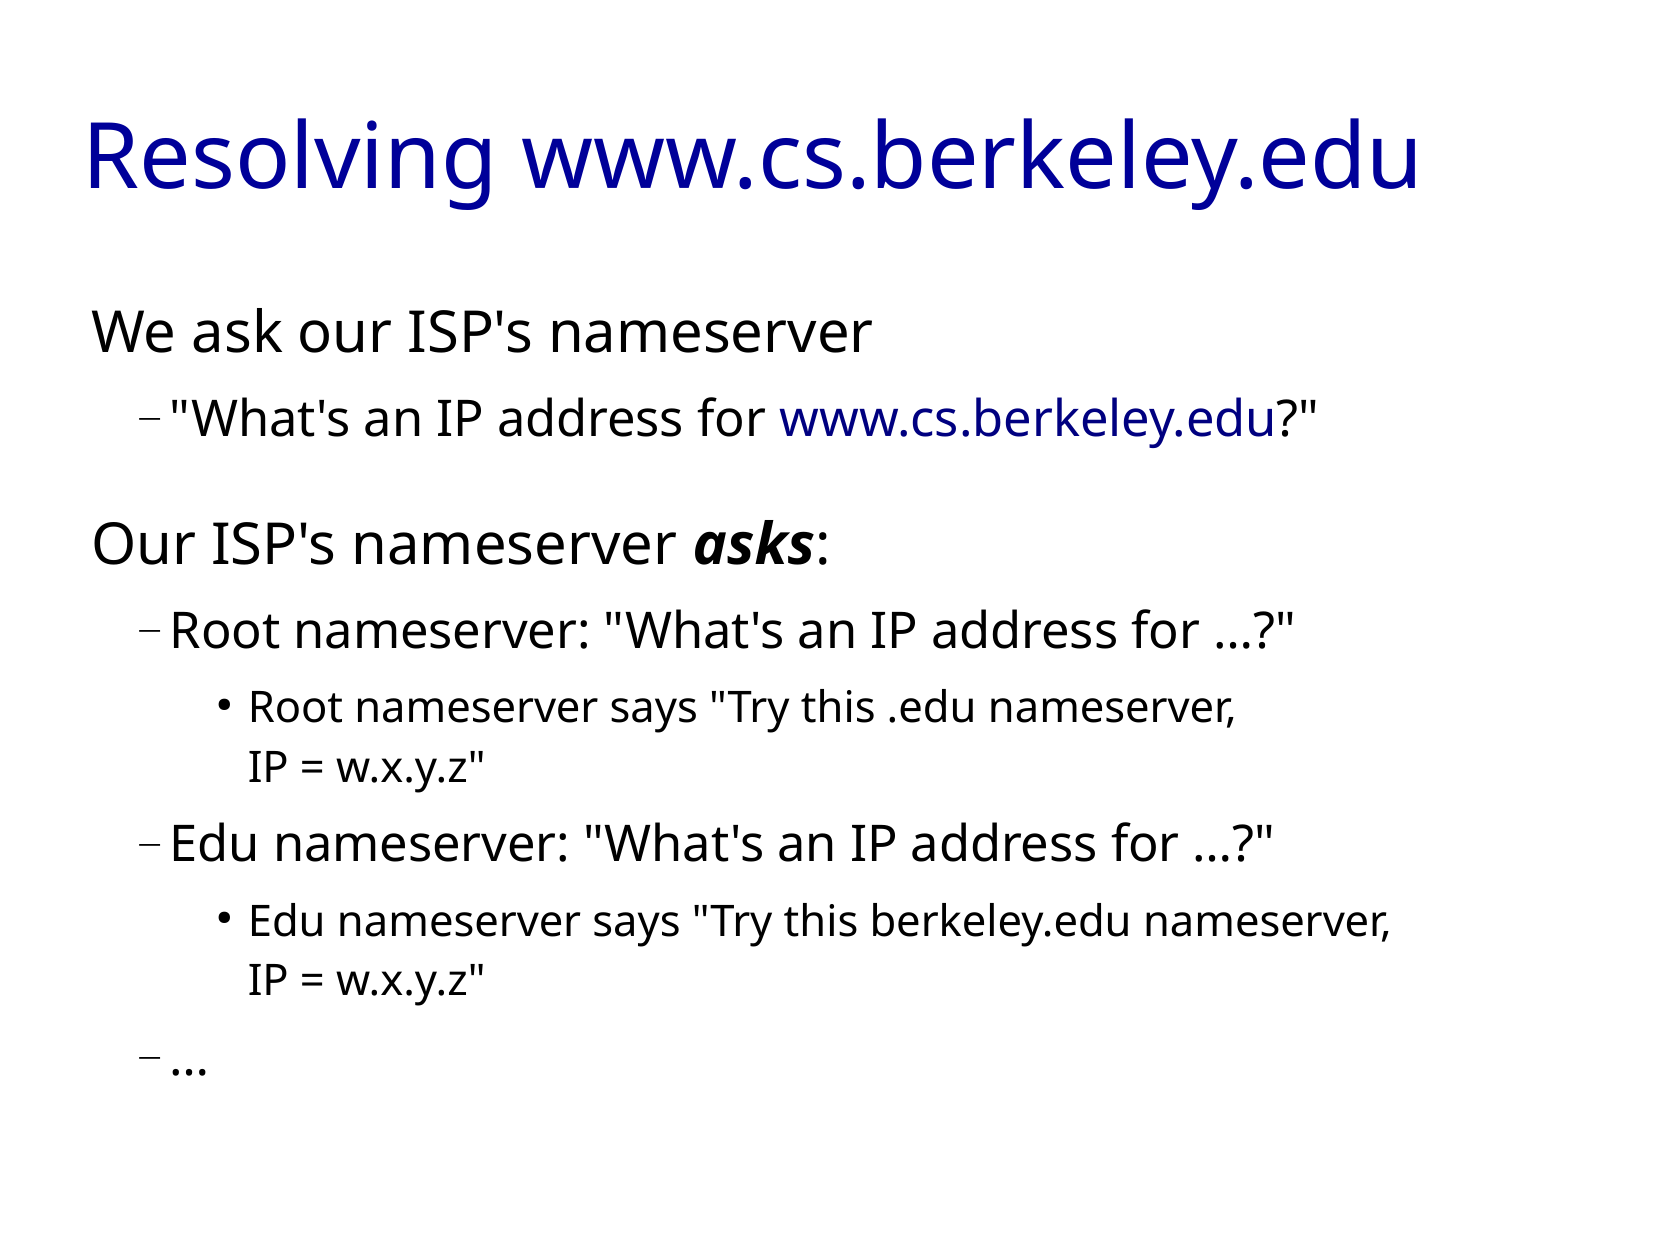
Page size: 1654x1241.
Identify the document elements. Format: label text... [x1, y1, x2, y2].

title Resolving www.cs.berkeley.edu [82, 49, 1571, 257]
list We ask our ISP's nameserver "What's an IP address for www.cs.berkeley.edu?" Our ISP's nameserver asks: Root nameserver: "What's an IP address for …?" Root nameserver says "Try this .edu nameserver, IP = w.x.y.z" Edu nameserver: "What's an IP address for …?" Edu nameserver says "Try this berkeley.edu nameserver, IP = w.x.y.z" … [60, 290, 1571, 1096]
